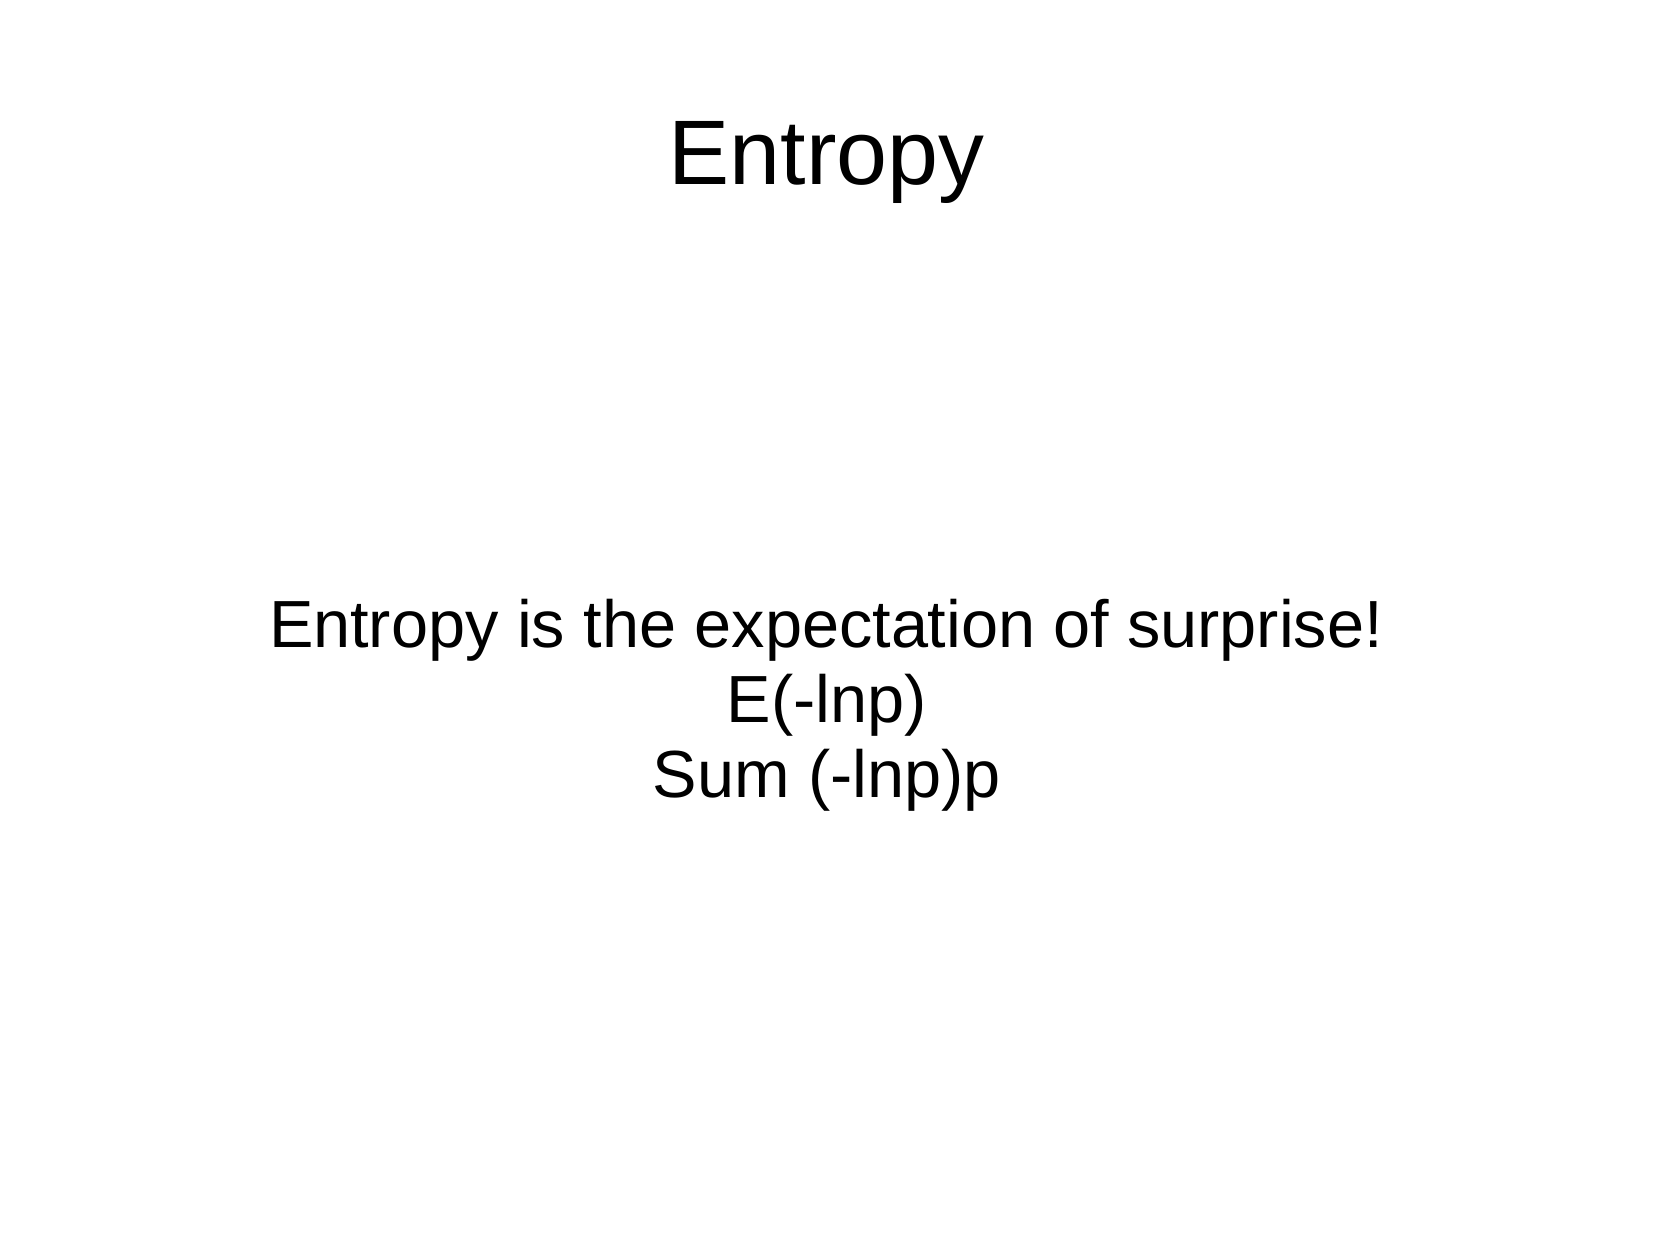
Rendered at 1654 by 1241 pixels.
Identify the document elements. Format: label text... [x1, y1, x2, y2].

subtitle Entropy is the expectation of surprise! E(-lnp) Sum (-lnp)p [82, 297, 1571, 1102]
title Entropy [82, 56, 1571, 250]
